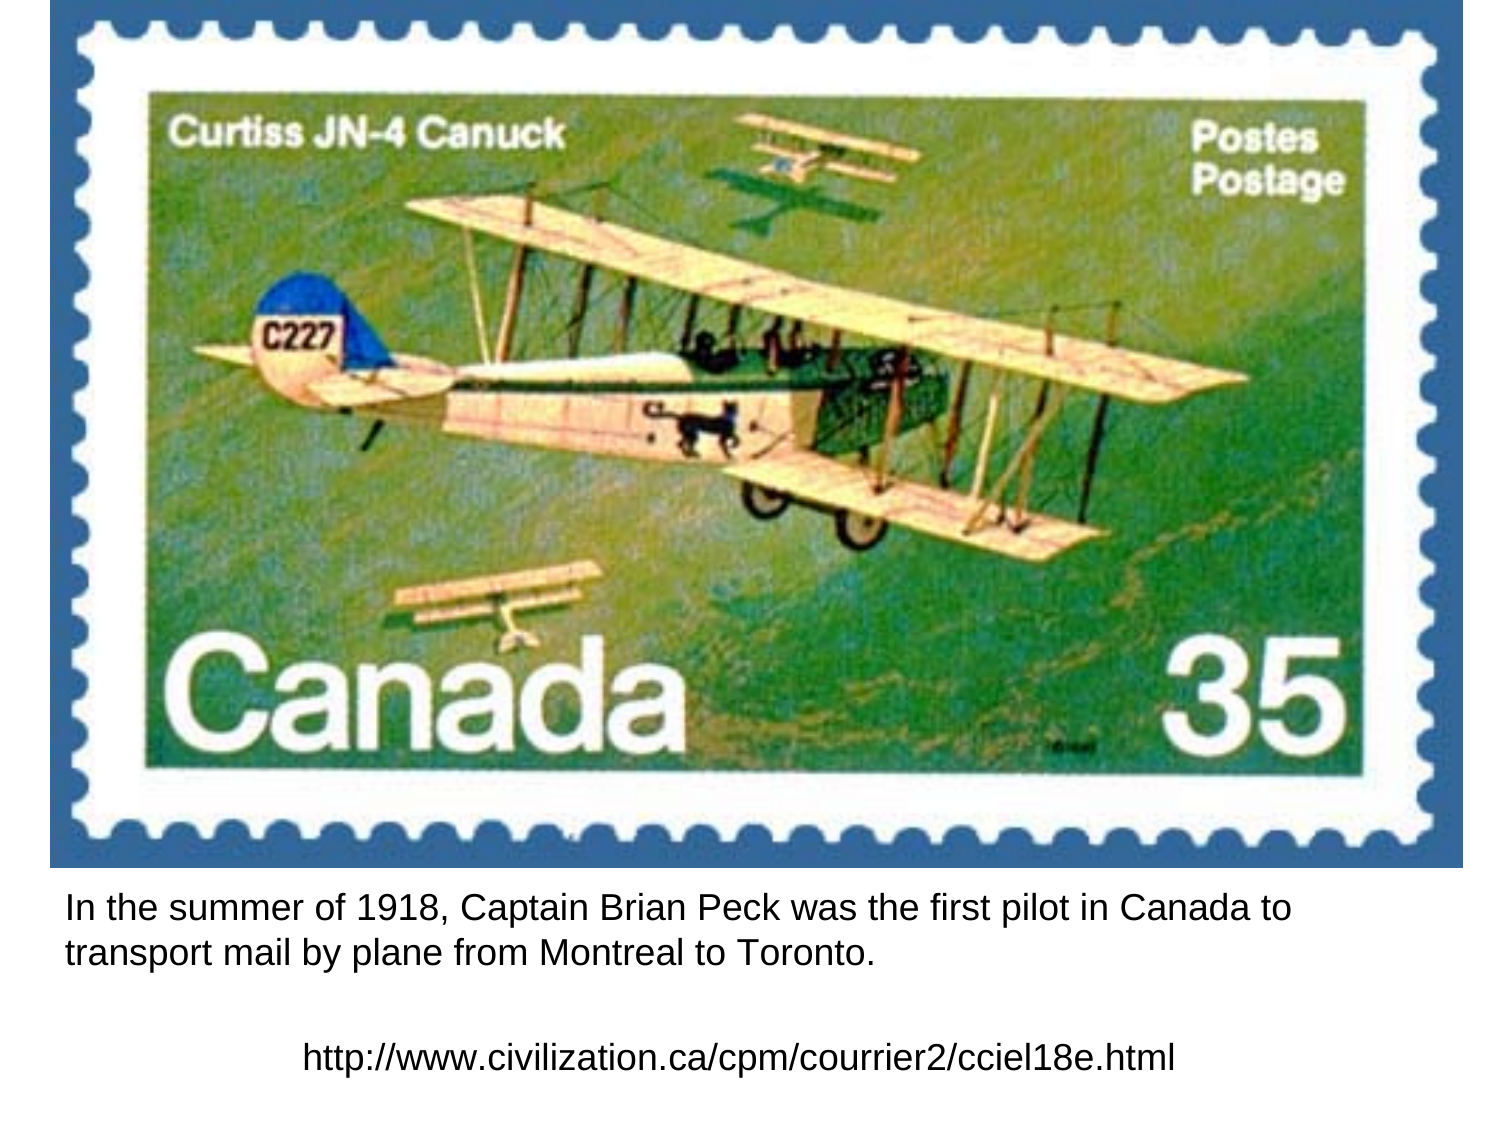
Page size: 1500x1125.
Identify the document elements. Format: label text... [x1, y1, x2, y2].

picture [50, 0, 1463, 868]
text_box http://www.civilization.ca/cpm/courrier2/cciel18e.html [287, 1024, 1191, 1086]
text_box In the summer of 1918, Captain Brian Peck was the first pilot in Canada to transport mail by plane from Montreal to Toronto. [50, 874, 1450, 981]
